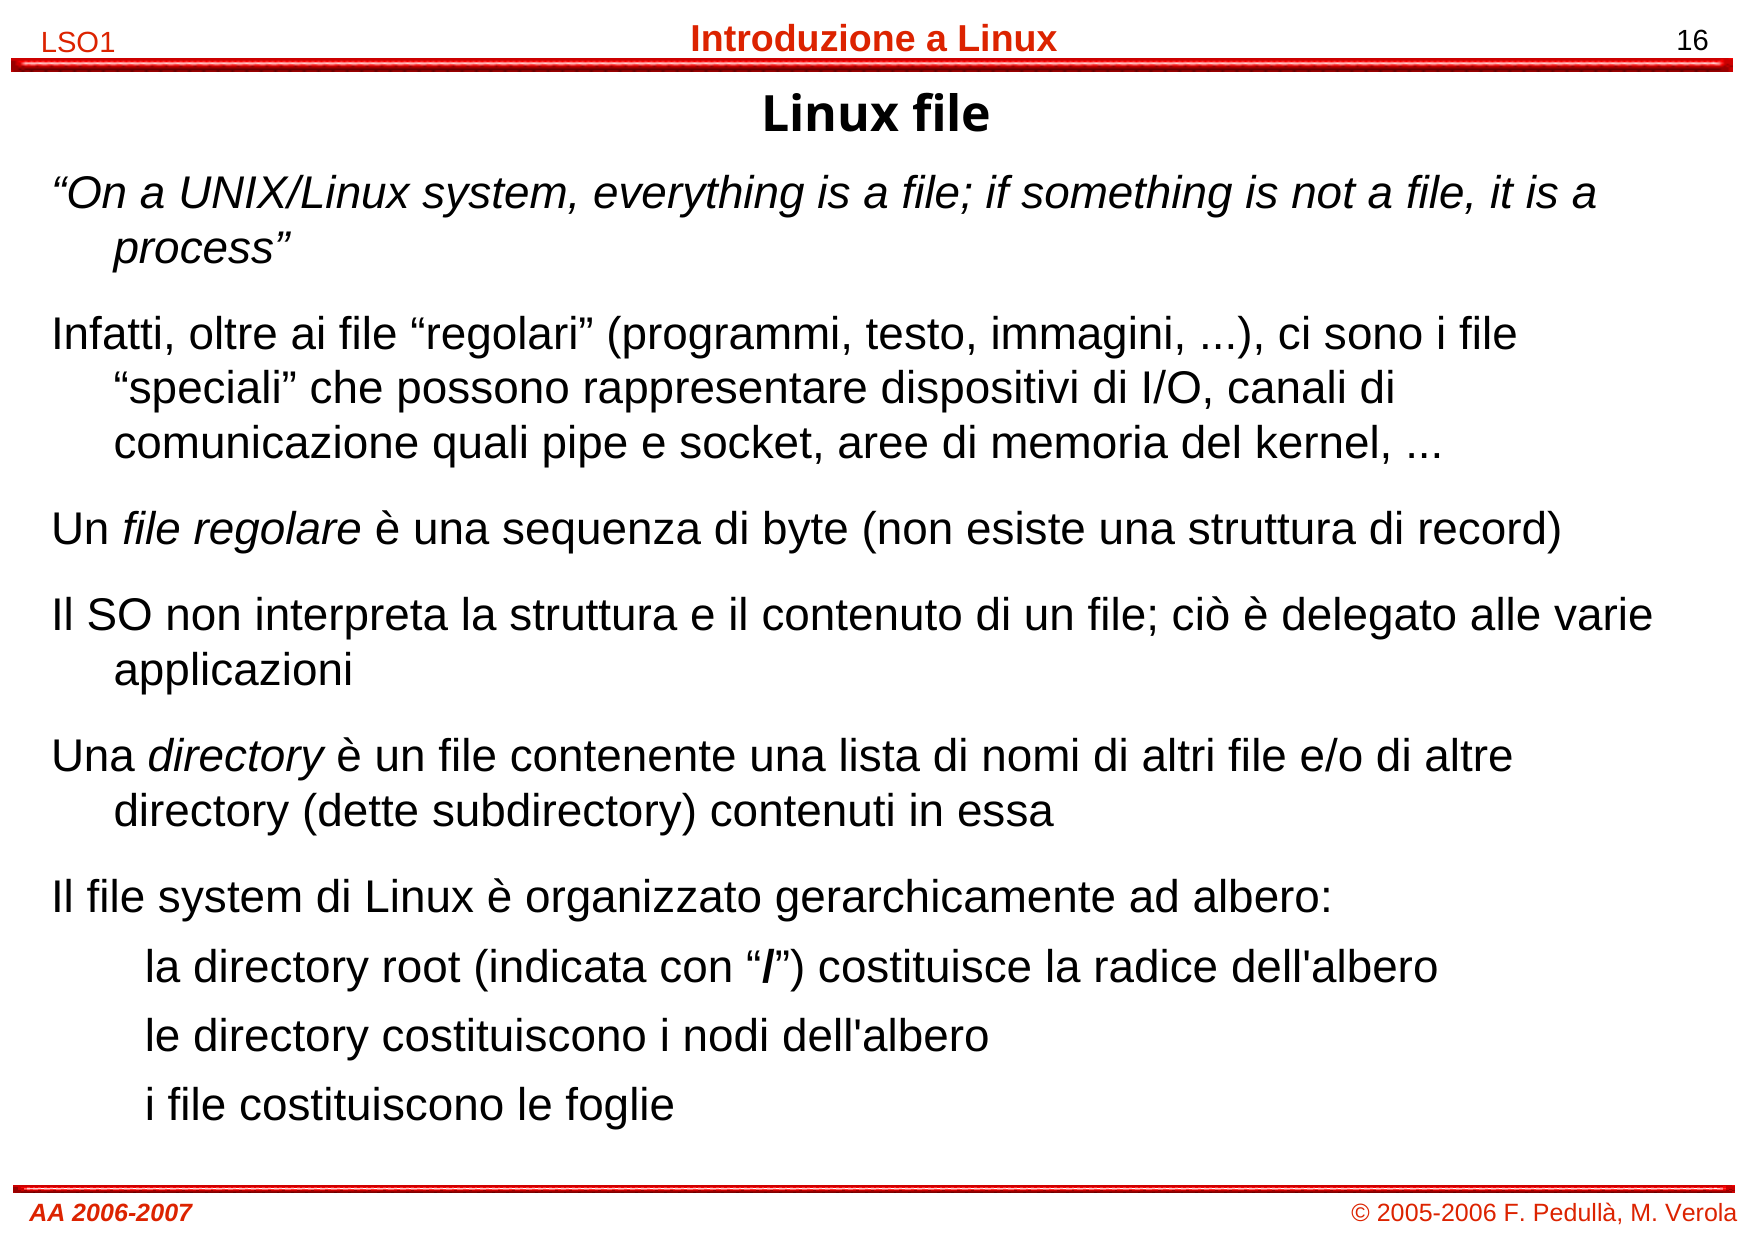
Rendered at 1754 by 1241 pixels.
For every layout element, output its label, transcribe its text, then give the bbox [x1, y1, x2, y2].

picture [13, 1185, 1735, 1193]
picture [11, 58, 1733, 72]
title Linux file [40, 66, 1714, 162]
list “On a UNIX/Linux system, everything is a file; if something is not a file, it is a process” Infatti, oltre ai file “regolari” (programmi, testo, immagini, ...), ci sono i file “speciali” che possono rappresentare dispositivi di I/O, canali di comunicazione quali pipe e socket, aree di memoria del kernel, ... Un file regolare è una sequenza di byte (non esiste una struttura di record) Il SO non interpreta la struttura e il contenuto di un file; ciò è delegato alle varie applicazioni Una directory è un file contenente una lista di nomi di altri file e/o di altre directory (dette subdirectory) contenuti in essa Il file system di Linux è organizzato gerarchicamente ad albero: la directory root (indicata con “/”) costituisce la radice dell'albero le directory costituiscono i nodi dell'albero i file costituiscono le foglie [51, 163, 1689, 1131]
